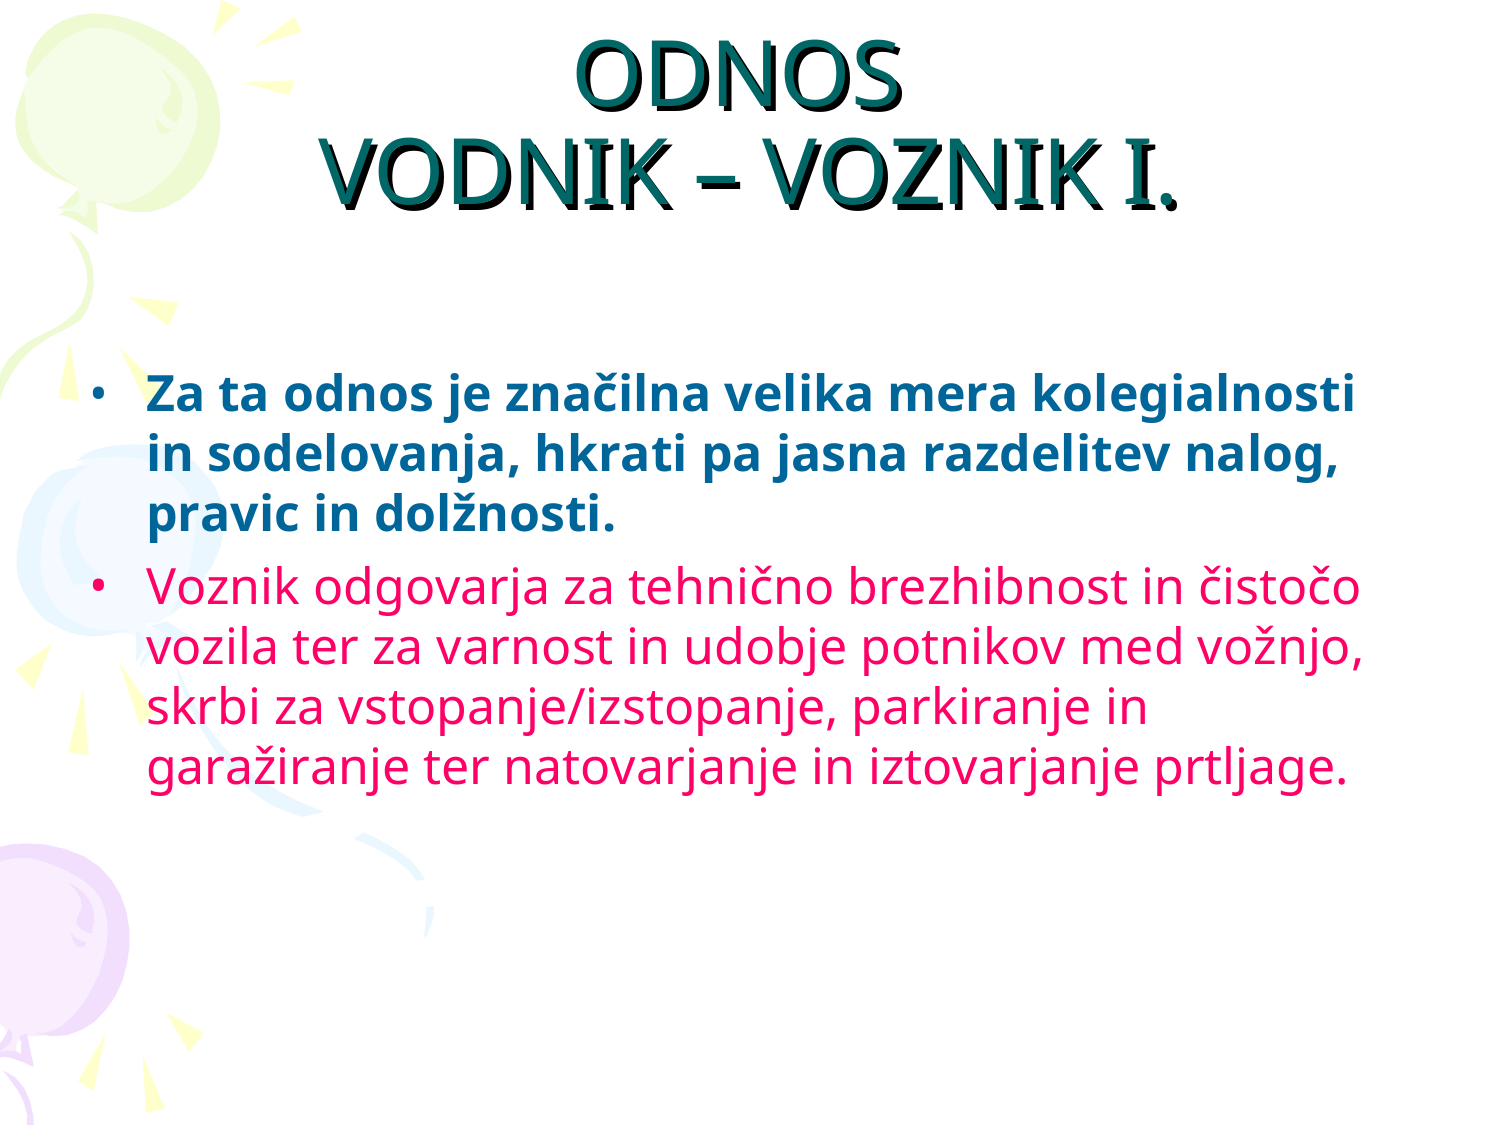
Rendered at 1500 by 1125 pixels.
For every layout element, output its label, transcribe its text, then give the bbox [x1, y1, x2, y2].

title ODNOS VODNIK – VOZNIK I. [72, 16, 1426, 233]
list Za ta odnos je značilna velika mera kolegialnosti in sodelovanja, hkrati pa jasna razdelitev nalog, pravic in dolžnosti. Voznik odgovarja za tehnično brezhibnost in čistočo vozila ter za varnost in udobje potnikov med vožnjo, skrbi za vstopanje/izstopanje, parkiranje in garažiranje ter natovarjanje in iztovarjanje prtljage. [75, 262, 1426, 994]
